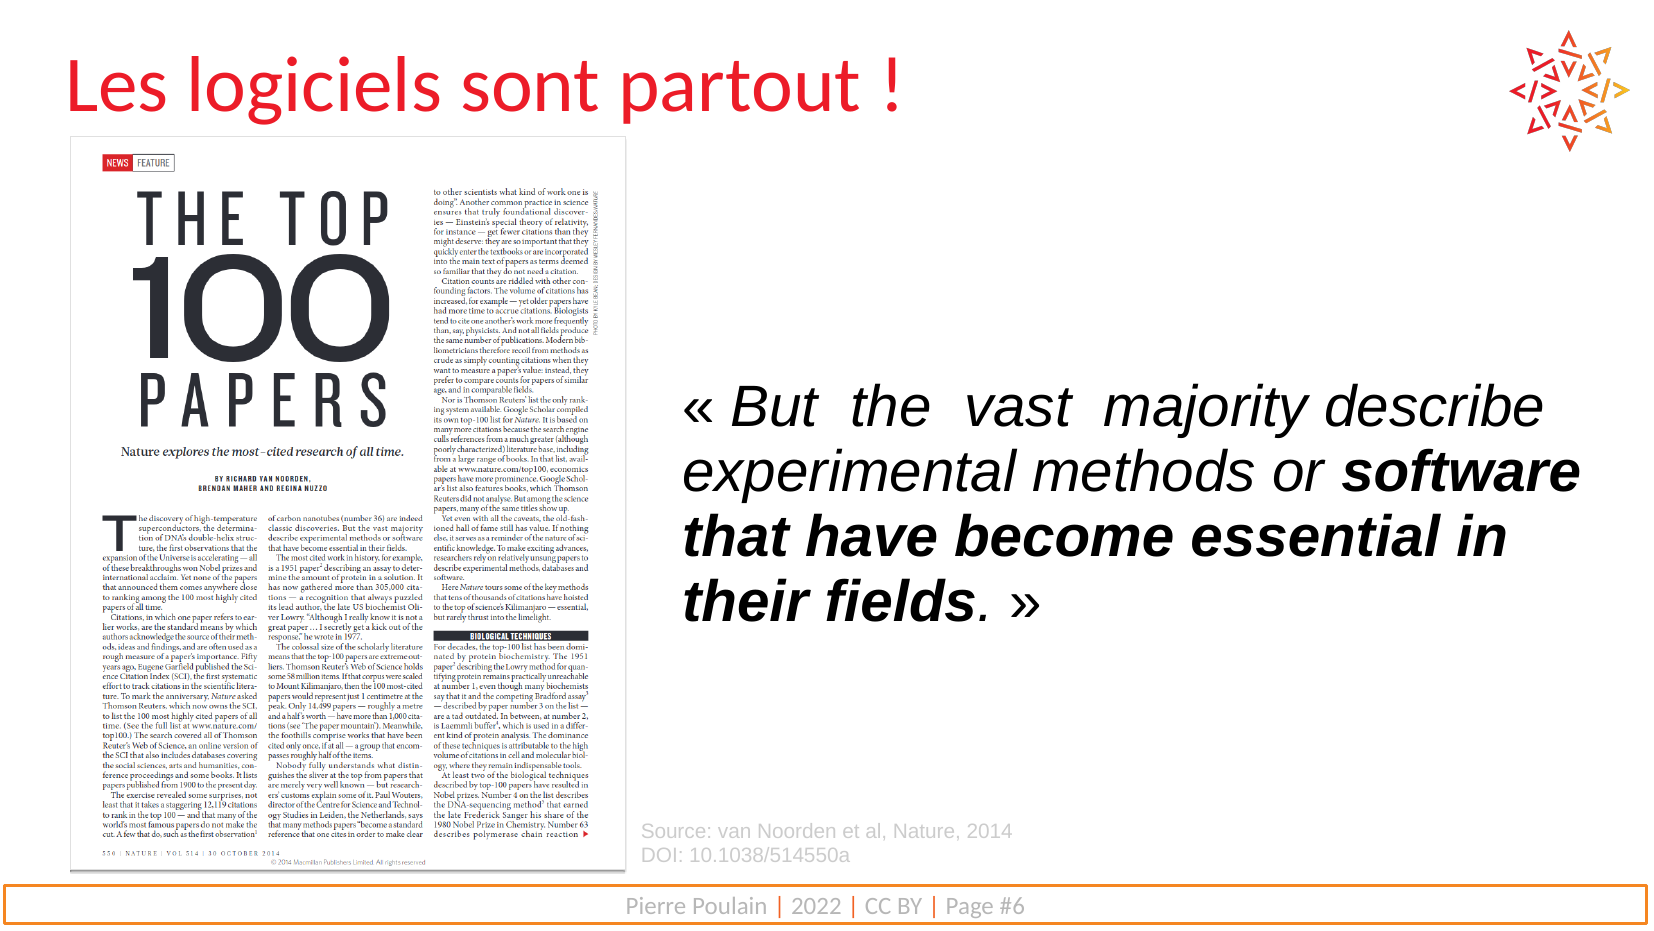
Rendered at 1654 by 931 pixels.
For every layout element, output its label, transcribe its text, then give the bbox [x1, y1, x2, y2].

text_box Source: van Noorden et al, Nature, 2014 DOI: 10.1038/514550a [625, 812, 1028, 875]
picture [1554, 30, 1630, 152]
title Les logiciels sont partout ! [64, 13, 1554, 169]
picture [70, 136, 626, 870]
text_box « But the vast majority describe experimental methods or software that have become essential in their fields. » [667, 366, 1625, 686]
